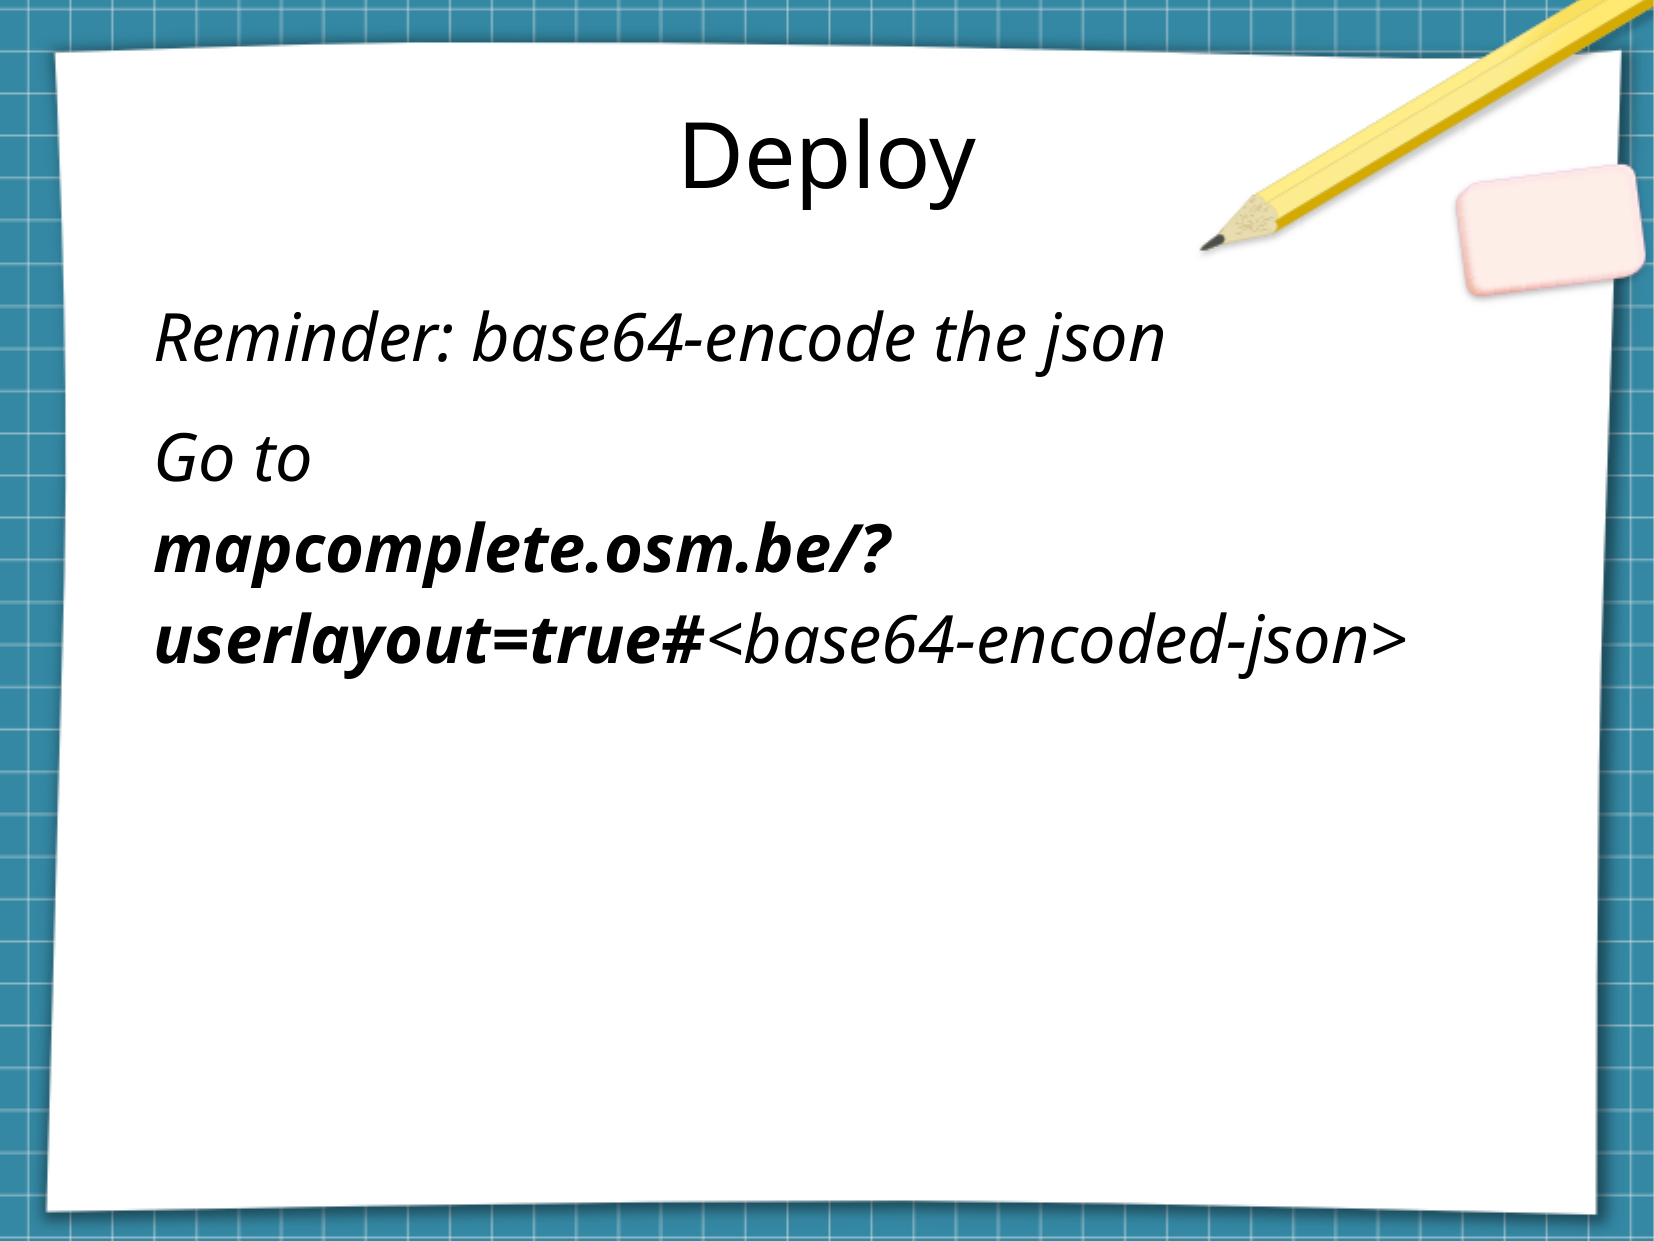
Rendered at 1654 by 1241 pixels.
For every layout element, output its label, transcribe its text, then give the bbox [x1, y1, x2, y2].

title Deploy [82, 49, 1571, 257]
picture [0, 0, 1654, 1241]
list Reminder: base64-encode the json Go to mapcomplete.osm.be/?userlayout=true#<base64-encoded-json> [82, 290, 1571, 1138]
